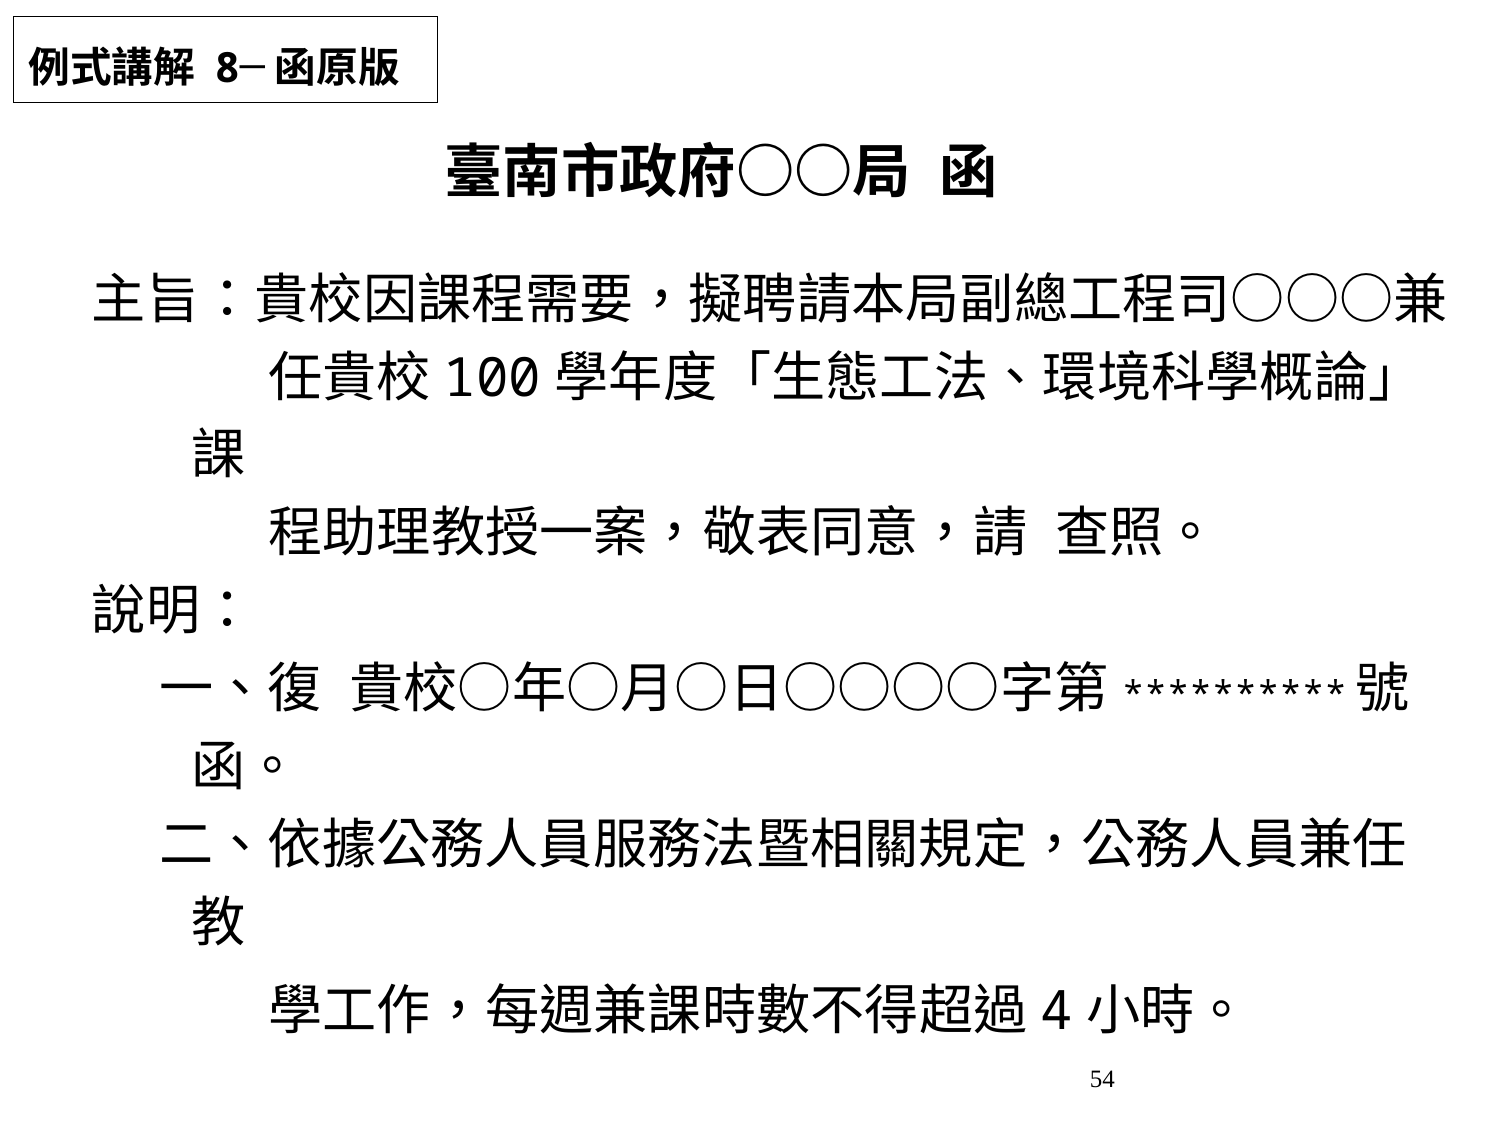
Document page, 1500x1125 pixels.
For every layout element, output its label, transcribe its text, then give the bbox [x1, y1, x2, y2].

text_box 臺南市政府○○局 函 [426, 126, 1017, 214]
text_box 主旨：貴校因課程需要，擬聘請本局副總工程司○○○兼 任貴校100學年度「生態工法、環境科學概論」課 程助理教授一案，敬表同意，請 查照。 說明： 一、復 貴校○年○月○日○○○○字第**********號函。 二、依據公務人員服務法暨相關規定，公務人員兼任教 學工作，每週兼課時數不得超過4小時。 [77, 243, 1464, 1050]
text_box [1074, 1050, 1426, 1101]
text_box 例式講解 8─函原版 [13, 16, 438, 103]
